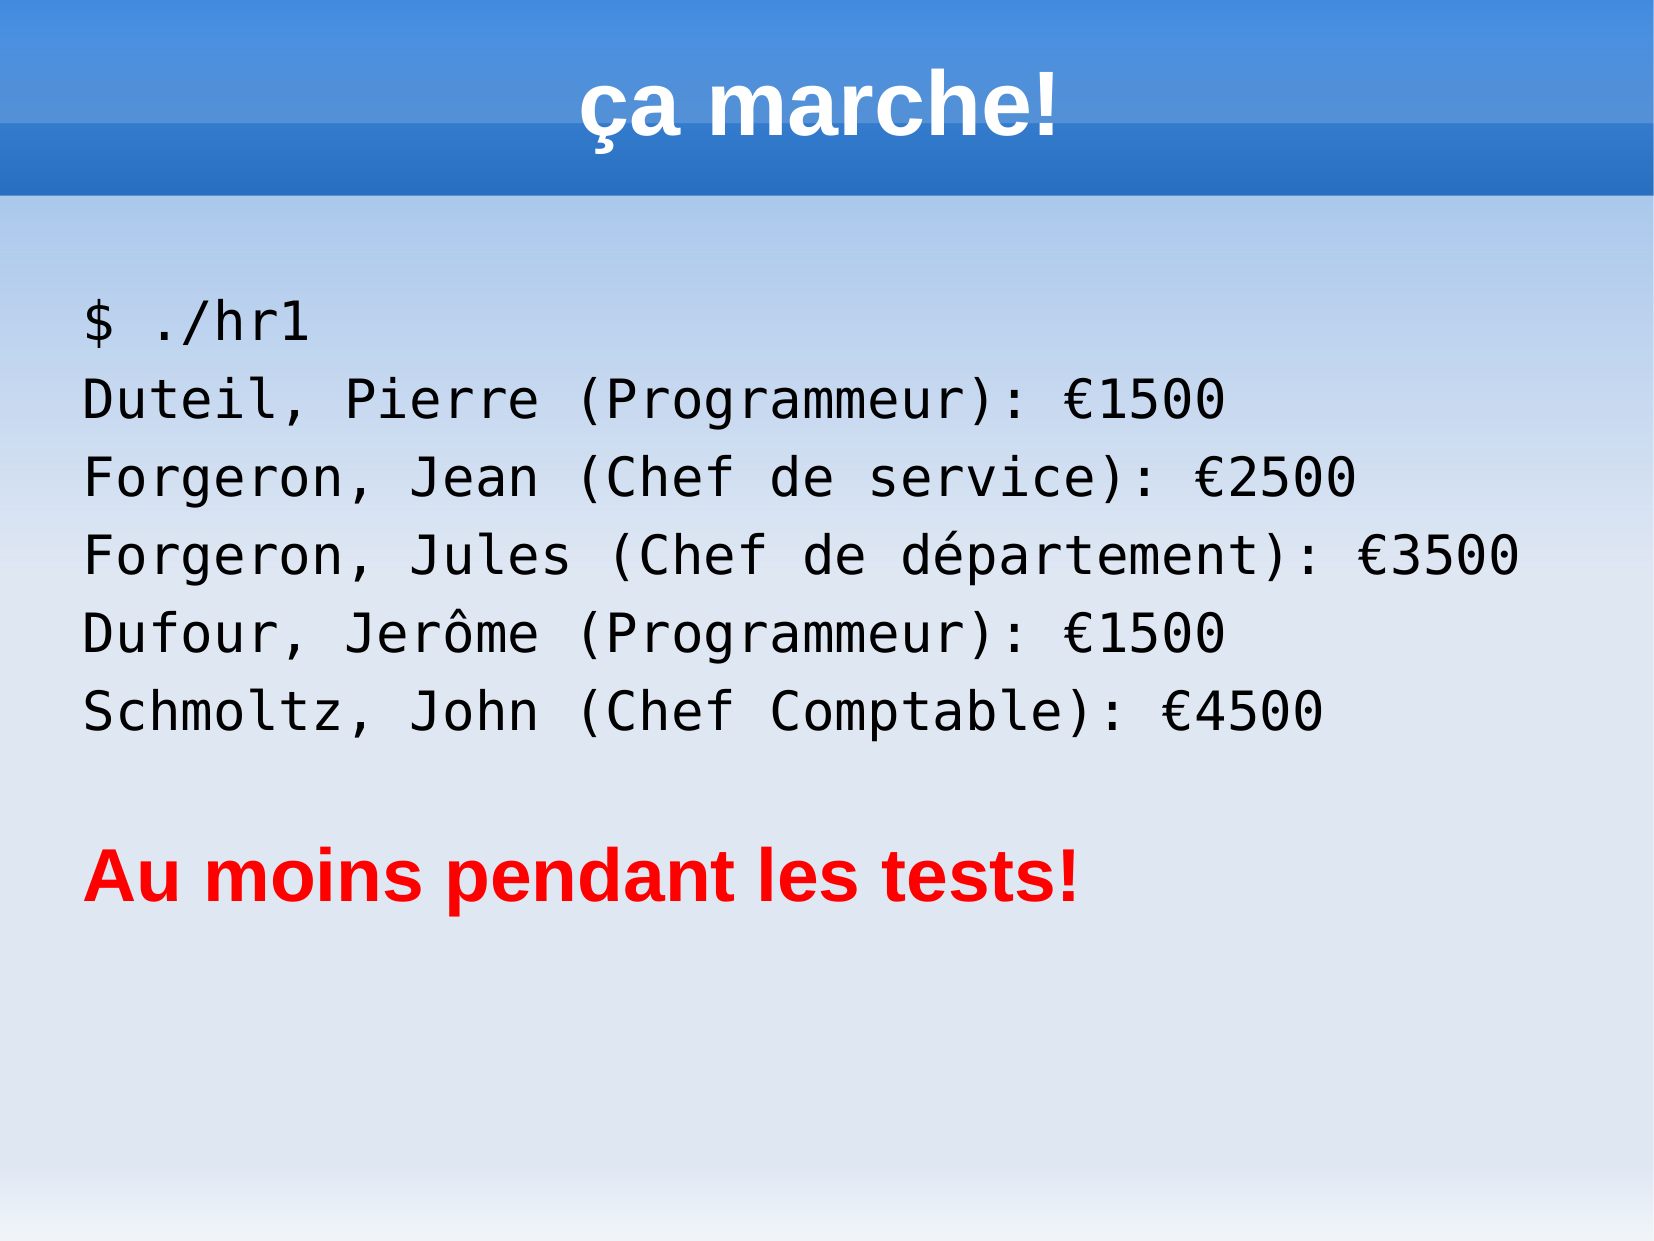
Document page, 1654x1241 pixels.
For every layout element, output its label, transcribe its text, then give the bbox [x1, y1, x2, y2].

picture [0, 0, 1654, 1241]
title ça marche! [76, 7, 1565, 200]
list $ ./hr1 Duteil, Pierre (Programmeur): €1500 Forgeron, Jean (Chef de service): €2500 Forgeron, Jules (Chef de département): €3500 Dufour, Jerôme (Programmeur): €1500 Schmoltz, John (Chef Comptable): €4500 Au moins pendant les tests! [82, 290, 1571, 1094]
